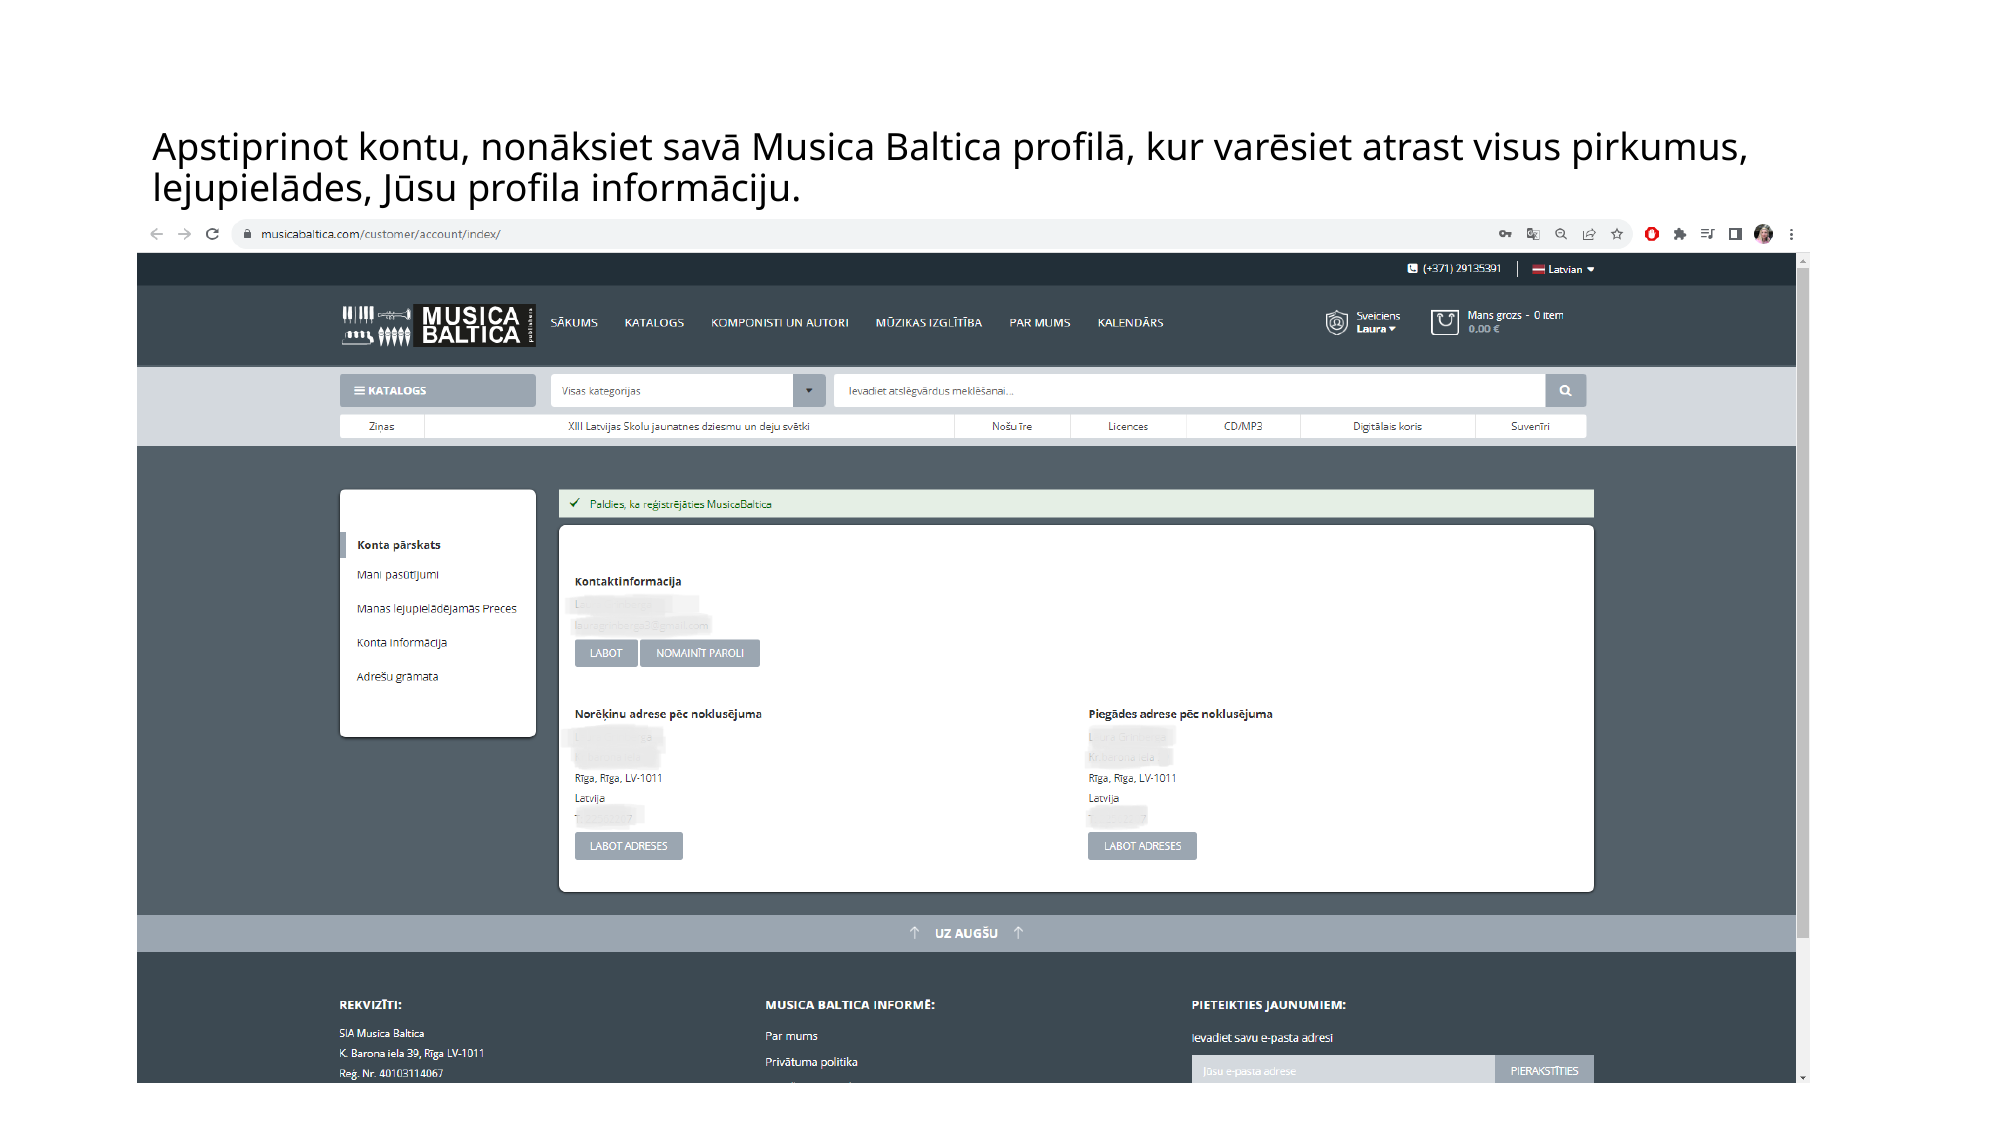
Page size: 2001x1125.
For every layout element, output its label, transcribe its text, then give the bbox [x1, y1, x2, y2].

title Apstiprinot kontu, nonāksiet savā Musica Baltica profilā, kur varēsiet atrast visus pirkumus, lejupielādes, Jūsu profila informāciju. [137, 59, 1863, 278]
picture [137, 217, 1810, 1083]
